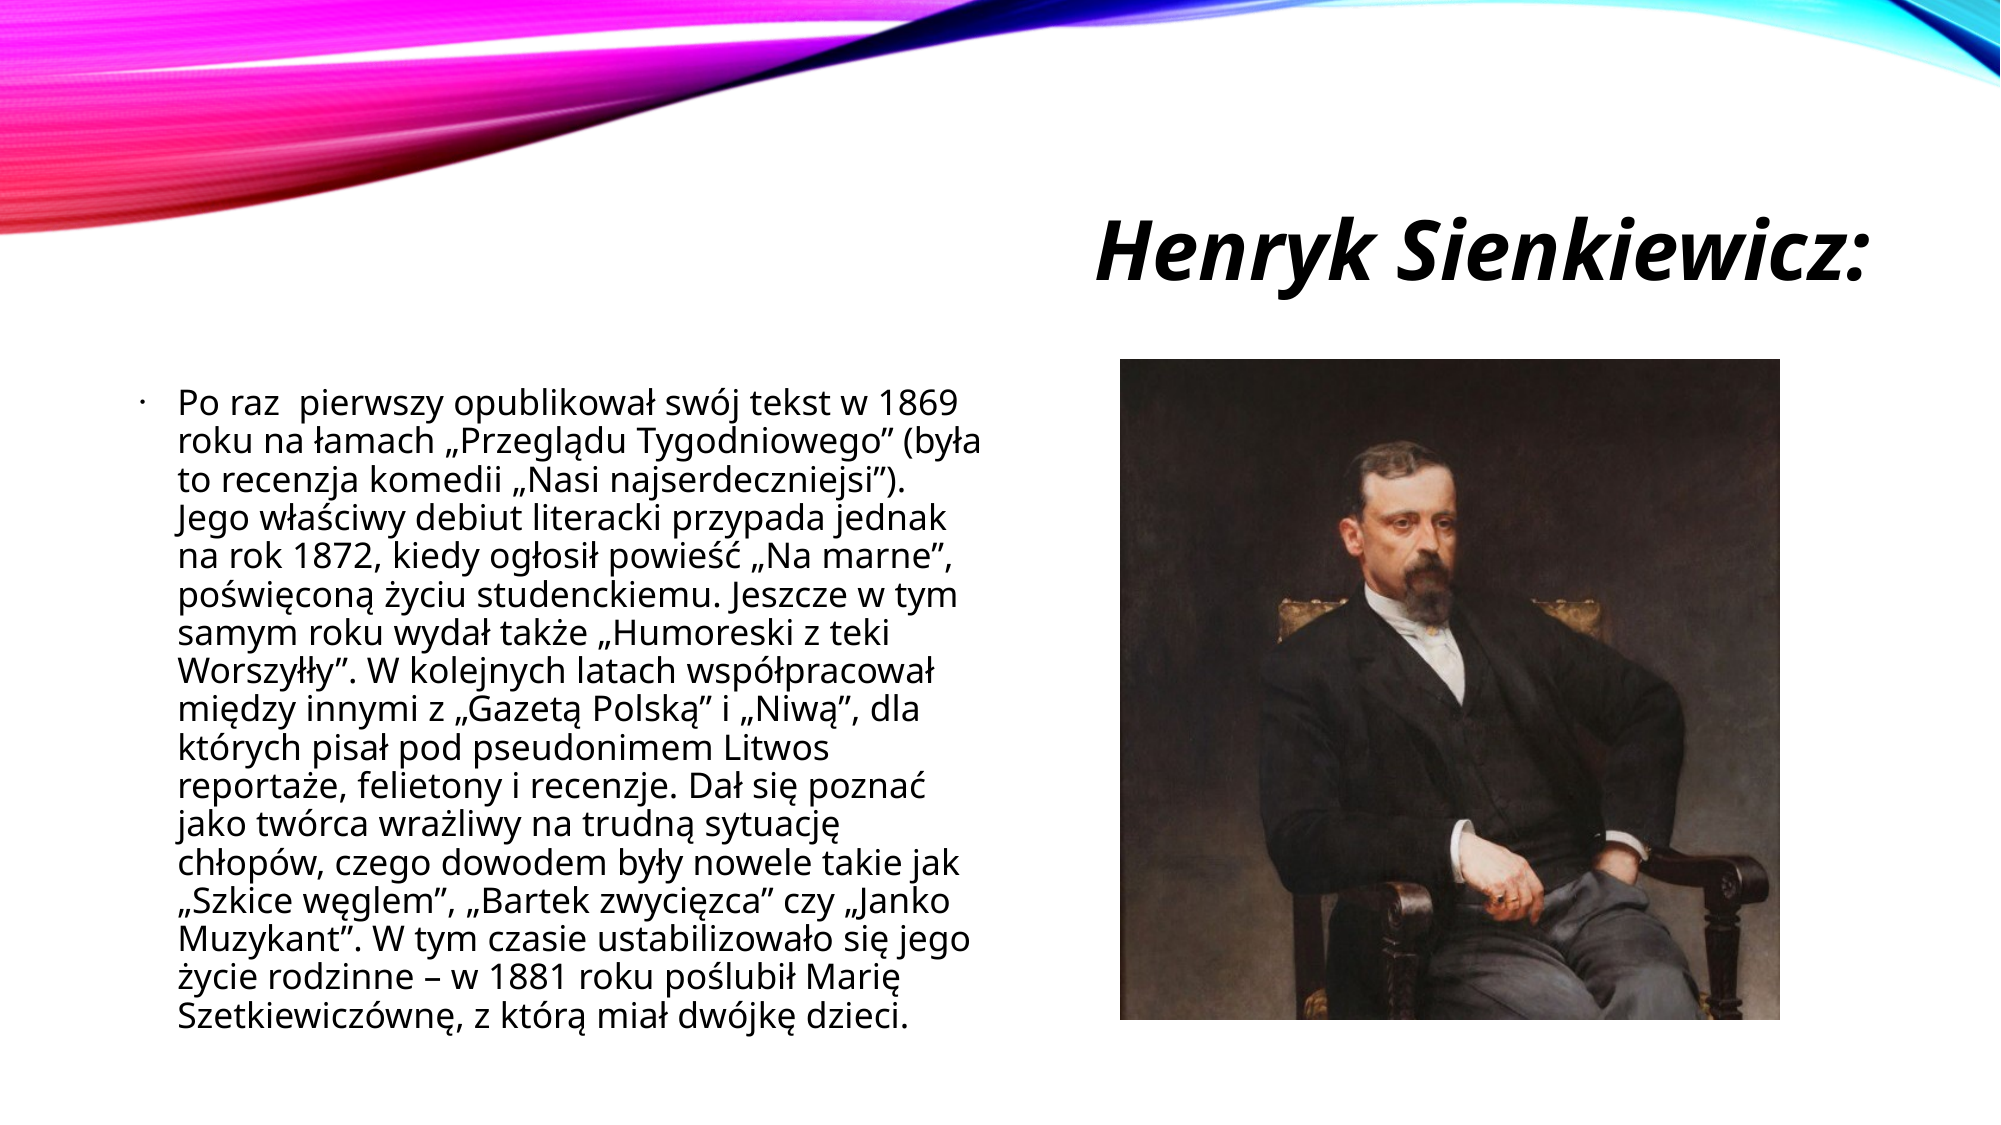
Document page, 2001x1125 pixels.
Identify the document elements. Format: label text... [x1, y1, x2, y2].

text_box Henryk Sienkiewicz: [473, 147, 1886, 360]
picture [1120, 359, 1780, 1020]
text_box Po raz pierwszy opublikował swój tekst w 1869 roku na łamach „Przeglądu Tygodniowego” (była to recenzja komedii „Nasi najserdeczniejsi”). Jego właściwy debiut literacki przypada jednak na rok 1872, kiedy ogłosił powieść „Na marne”, poświęconą życiu studenckiemu. Jeszcze w tym samym roku wydał także „Humoreski z teki Worszyłły”. W kolejnych latach współpracował między innymi z „Gazetą Polską” i „Niwą”, dla których pisał pod pseudonimem Litwos reportaże, felietony i recenzje. Dał się poznać jako twórca wrażliwy na trudną sytuację chłopów, czego dowodem były nowele takie jak „Szkice węglem”, „Bartek zwycięzca” czy „Janko Muzykant”. W tym czasie ustabilizowało się jego życie rodzinne – w 1881 roku poślubił Marię Szetkiewiczównę, z którą miał dwójkę dzieci. [124, 377, 1000, 1038]
picture [0, 0, 2000, 237]
